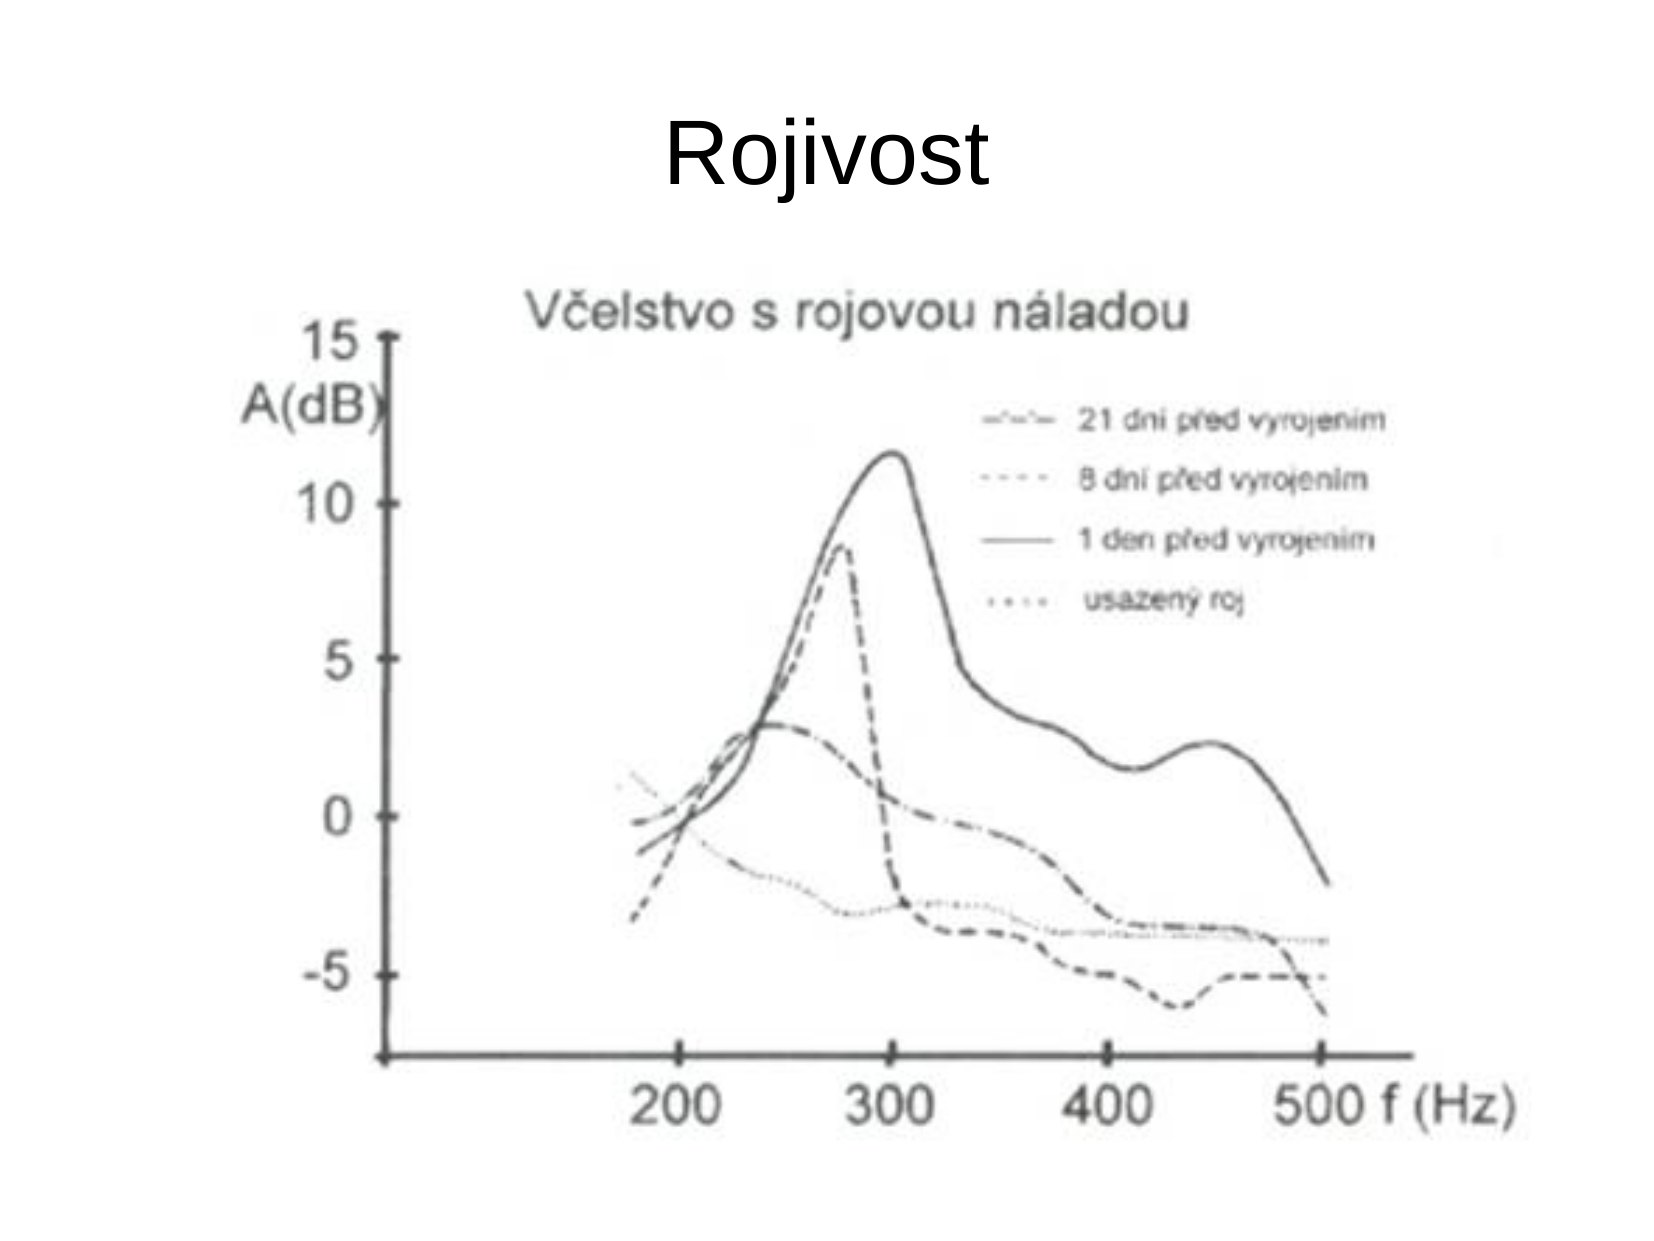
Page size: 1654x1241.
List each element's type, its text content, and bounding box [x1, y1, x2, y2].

title Rojivost [82, 49, 1571, 257]
picture [210, 245, 1546, 1156]
